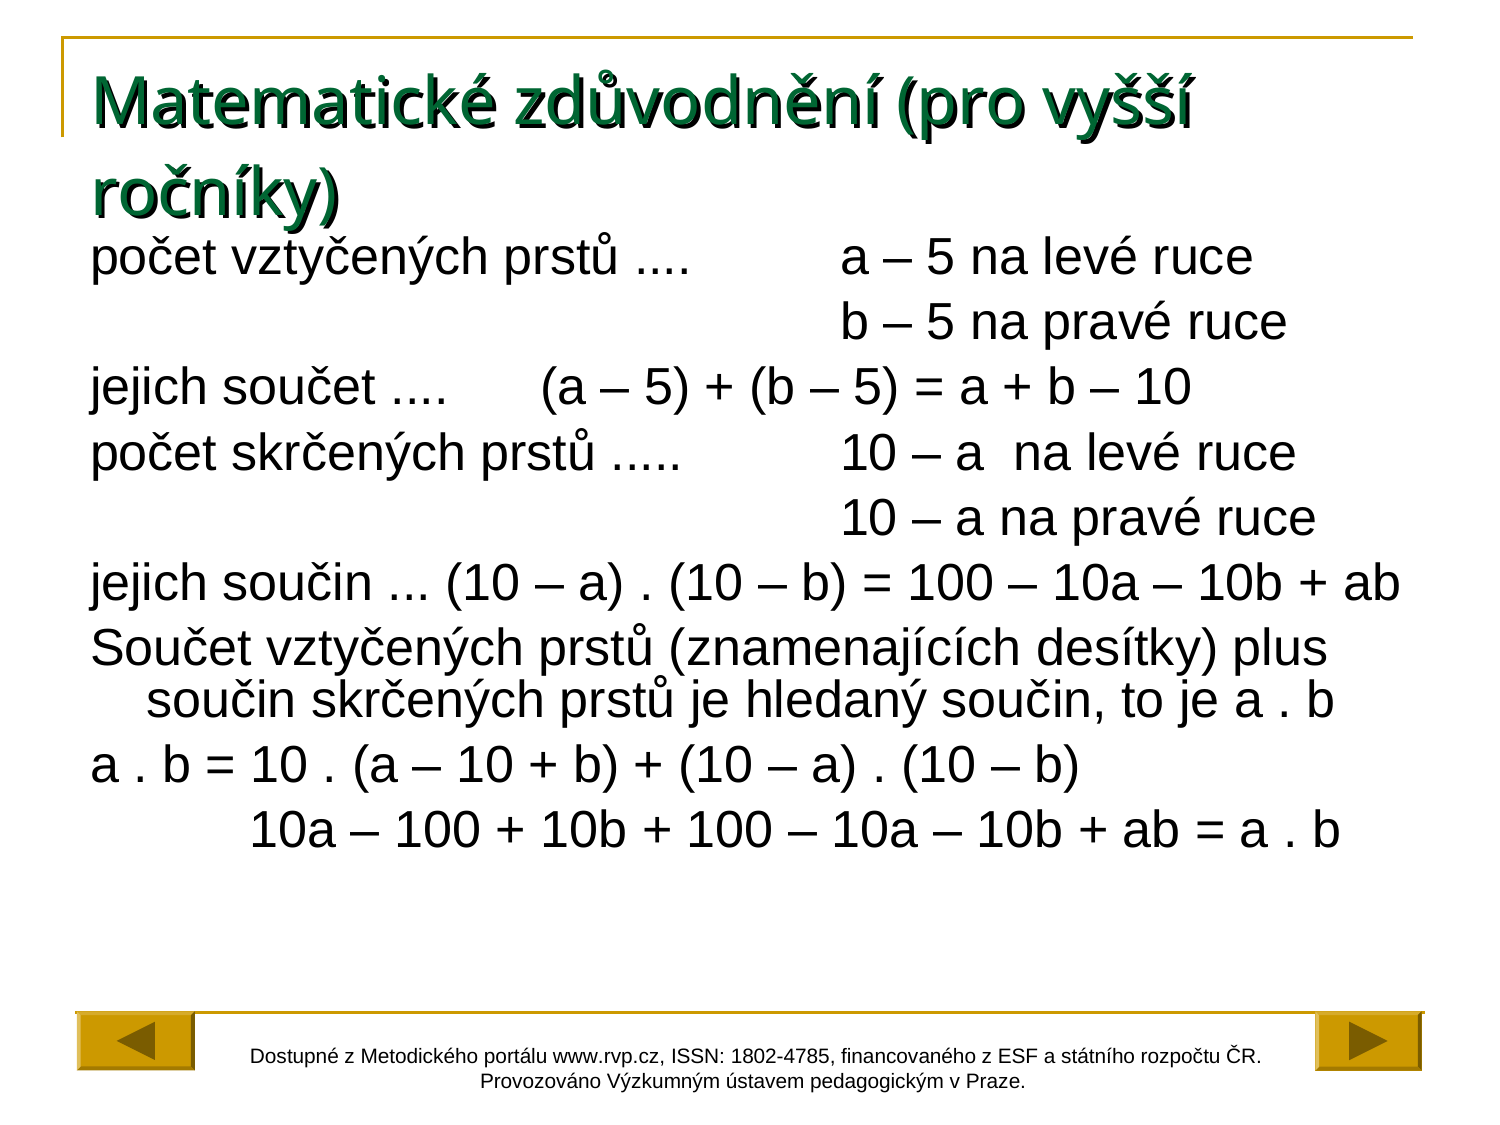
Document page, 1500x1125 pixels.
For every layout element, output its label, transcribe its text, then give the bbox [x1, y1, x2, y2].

title Matematické zdůvodnění (pro vyšší ročníky) [75, 45, 1426, 233]
list počet vztyčených prstů .... a – 5 na levé ruce b – 5 na pravé ruce jejich součet .... (a – 5) + (b – 5) = a + b – 10 počet skrčených prstů ..... 10 – a na levé ruce 10 – a na pravé ruce jejich součin ... (10 – a) . (10 – b) = 100 – 10a – 10b + ab Součet vztyčených prstů (znamenajících desítky) plus součin skrčených prstů je hledaný součin, to je a . b a . b = 10 . (a – 10 + b) + (10 – a) . (10 – b) 10a – 100 + 10b + 100 – 10a – 10b + ab = a . b [75, 233, 1426, 977]
text_box [78, 1011, 195, 1071]
text_box [1316, 1011, 1422, 1071]
